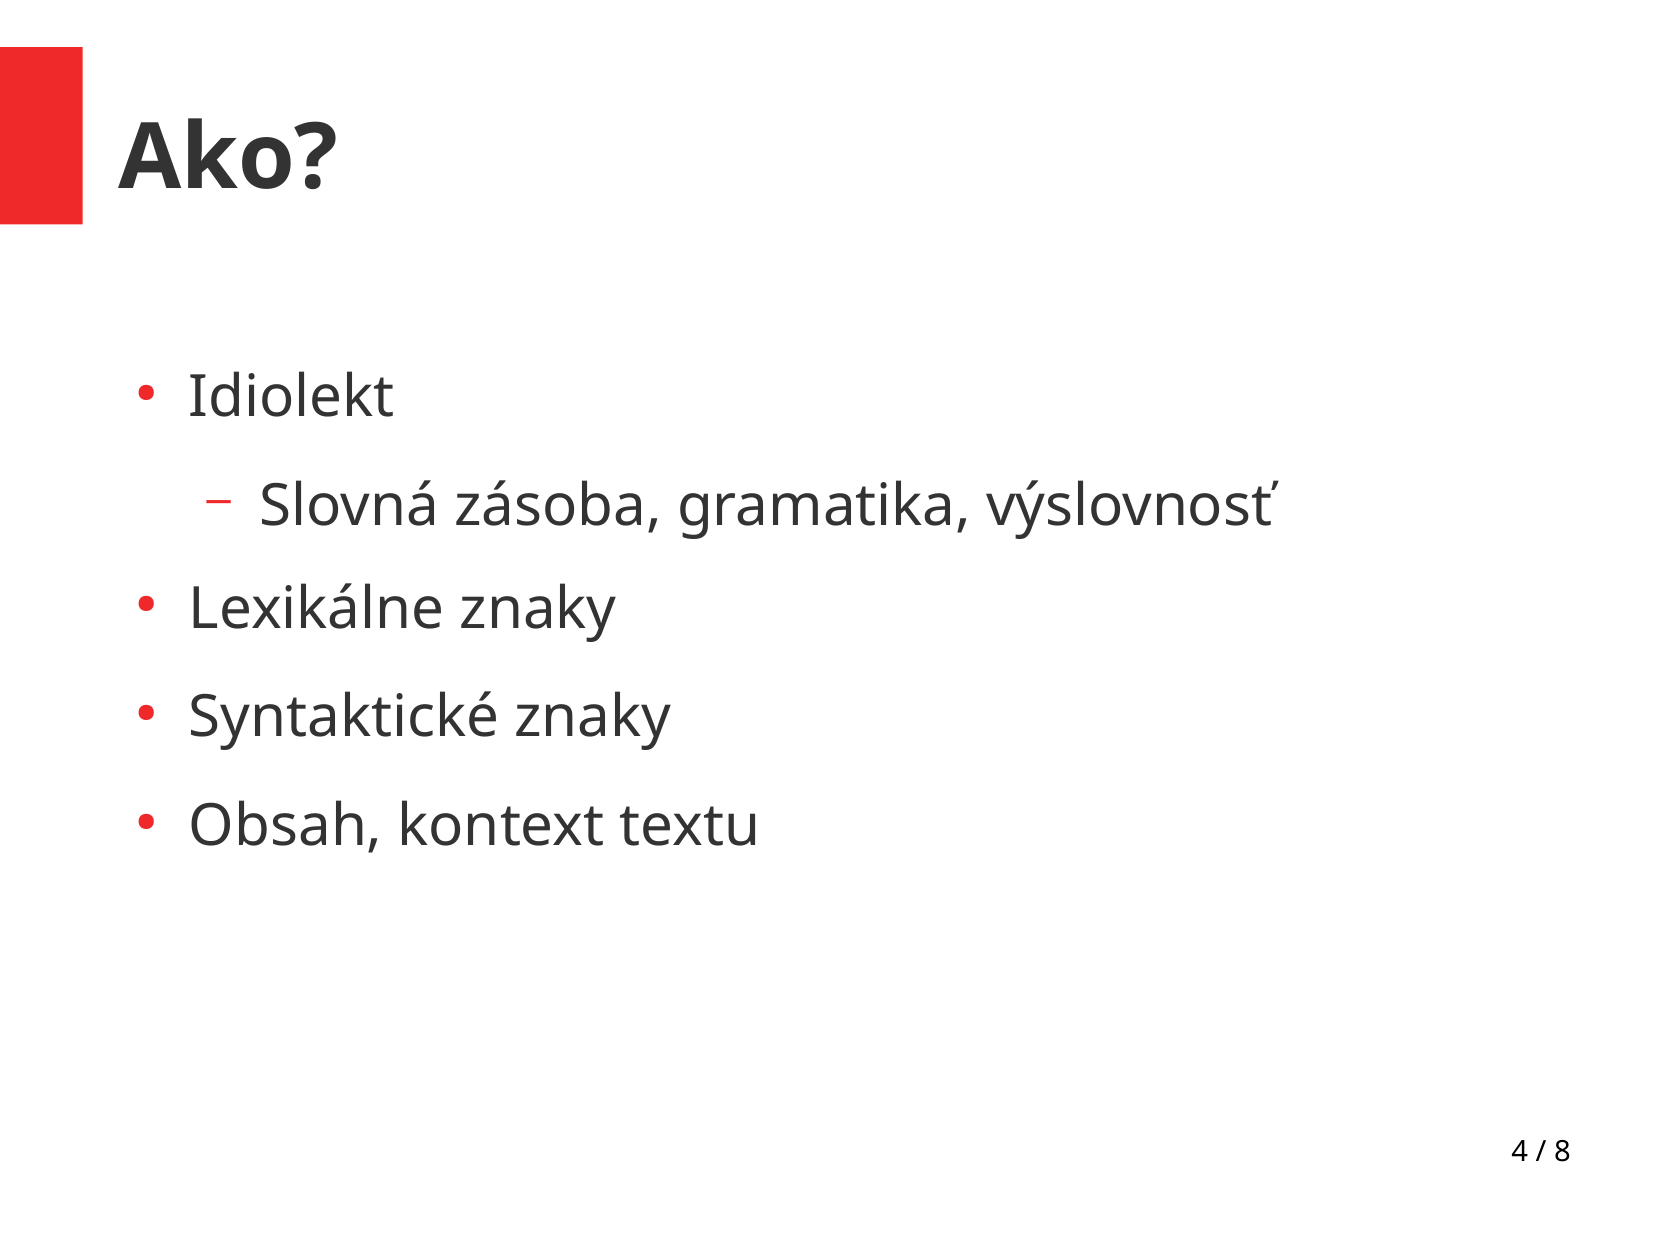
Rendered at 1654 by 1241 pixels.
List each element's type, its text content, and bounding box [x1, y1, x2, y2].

list Idiolekt Slovná zásoba, gramatika, výslovnosť Lexikálne znaky Syntaktické znaky Obsah, kontext textu [118, 354, 1536, 1074]
title Ako? [118, 49, 1571, 257]
